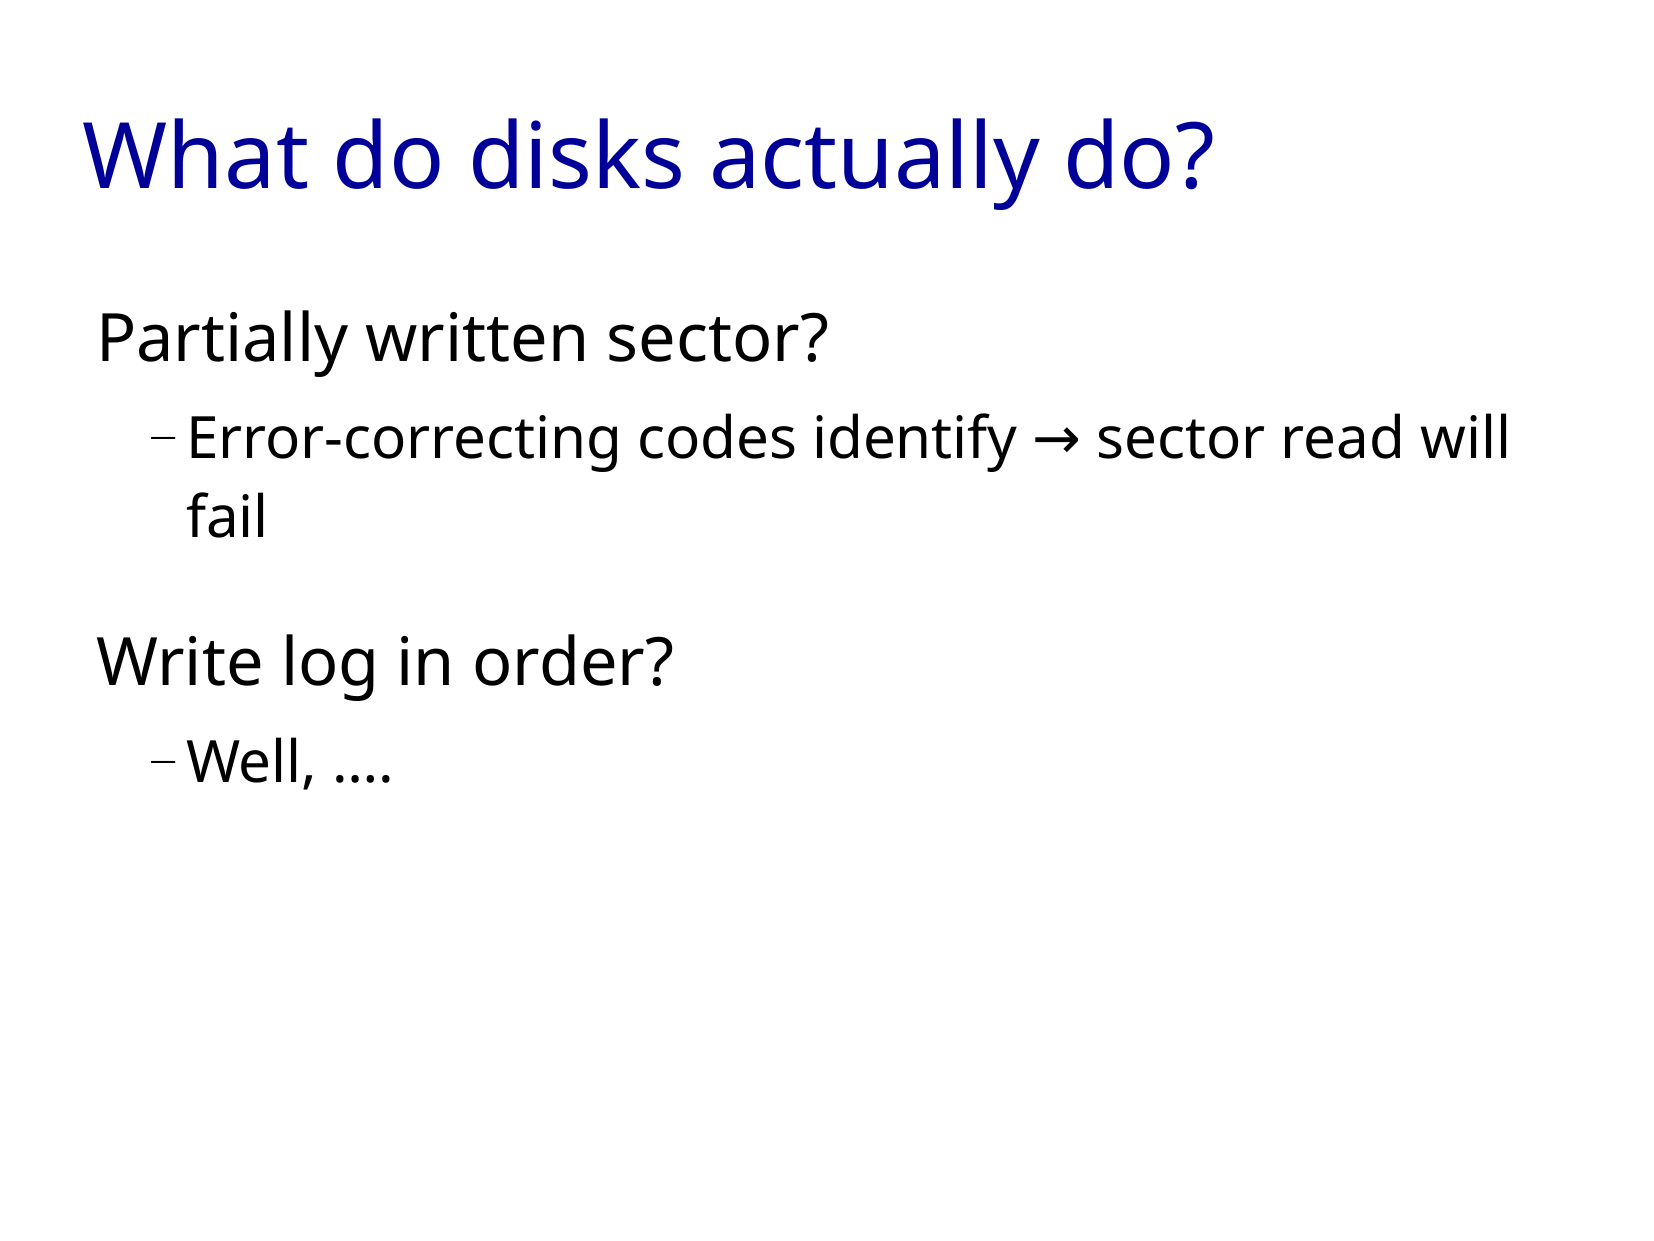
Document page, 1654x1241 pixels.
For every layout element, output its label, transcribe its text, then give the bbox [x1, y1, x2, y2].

title What do disks actually do? [82, 49, 1571, 257]
list Partially written sector? Error-correcting codes identify → sector read will fail Write log in order? Well, …. [60, 290, 1571, 1096]
